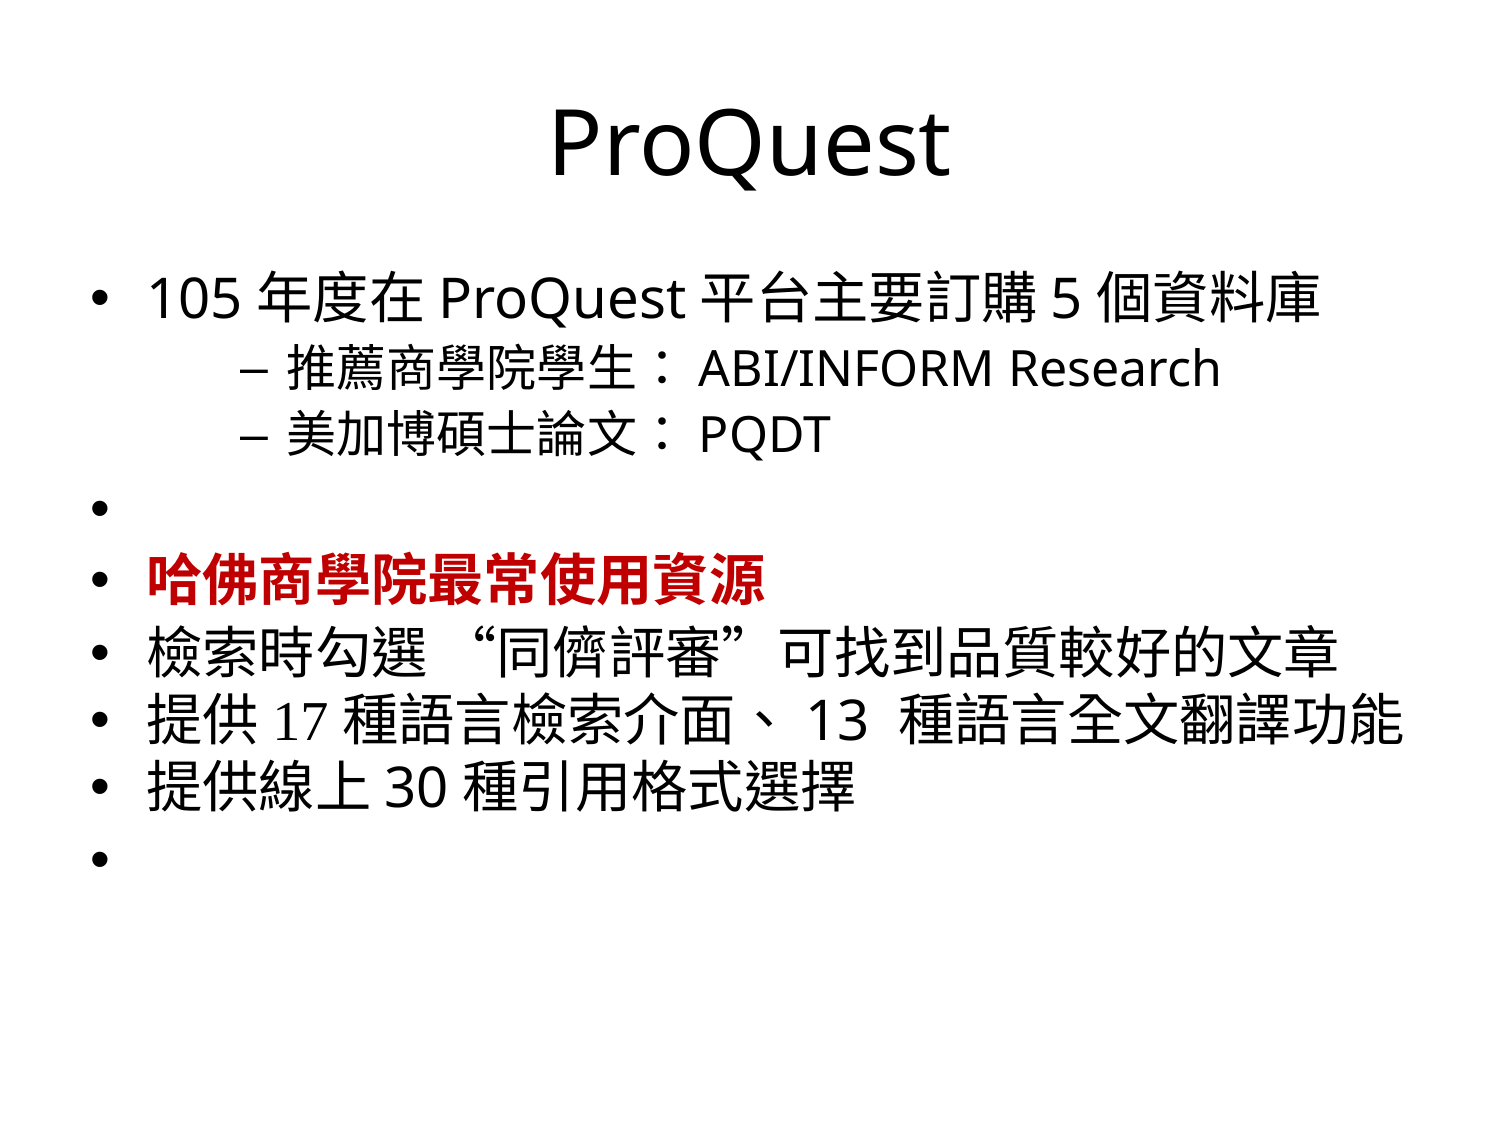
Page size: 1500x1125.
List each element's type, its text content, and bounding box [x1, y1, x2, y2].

title ProQuest [75, 45, 1426, 233]
list 105年度在ProQuest平台主要訂購5個資料庫 推薦商學院學生：ABI/INFORM Research 美加博碩士論文：PQDT 哈佛商學院最常使用資源 檢索時勾選 “同儕評審”可找到品質較好的文章 提供17種語言檢索介面、13 種語言全文翻譯功能 提供線上30種引用格式選擇 [75, 262, 1426, 1005]
